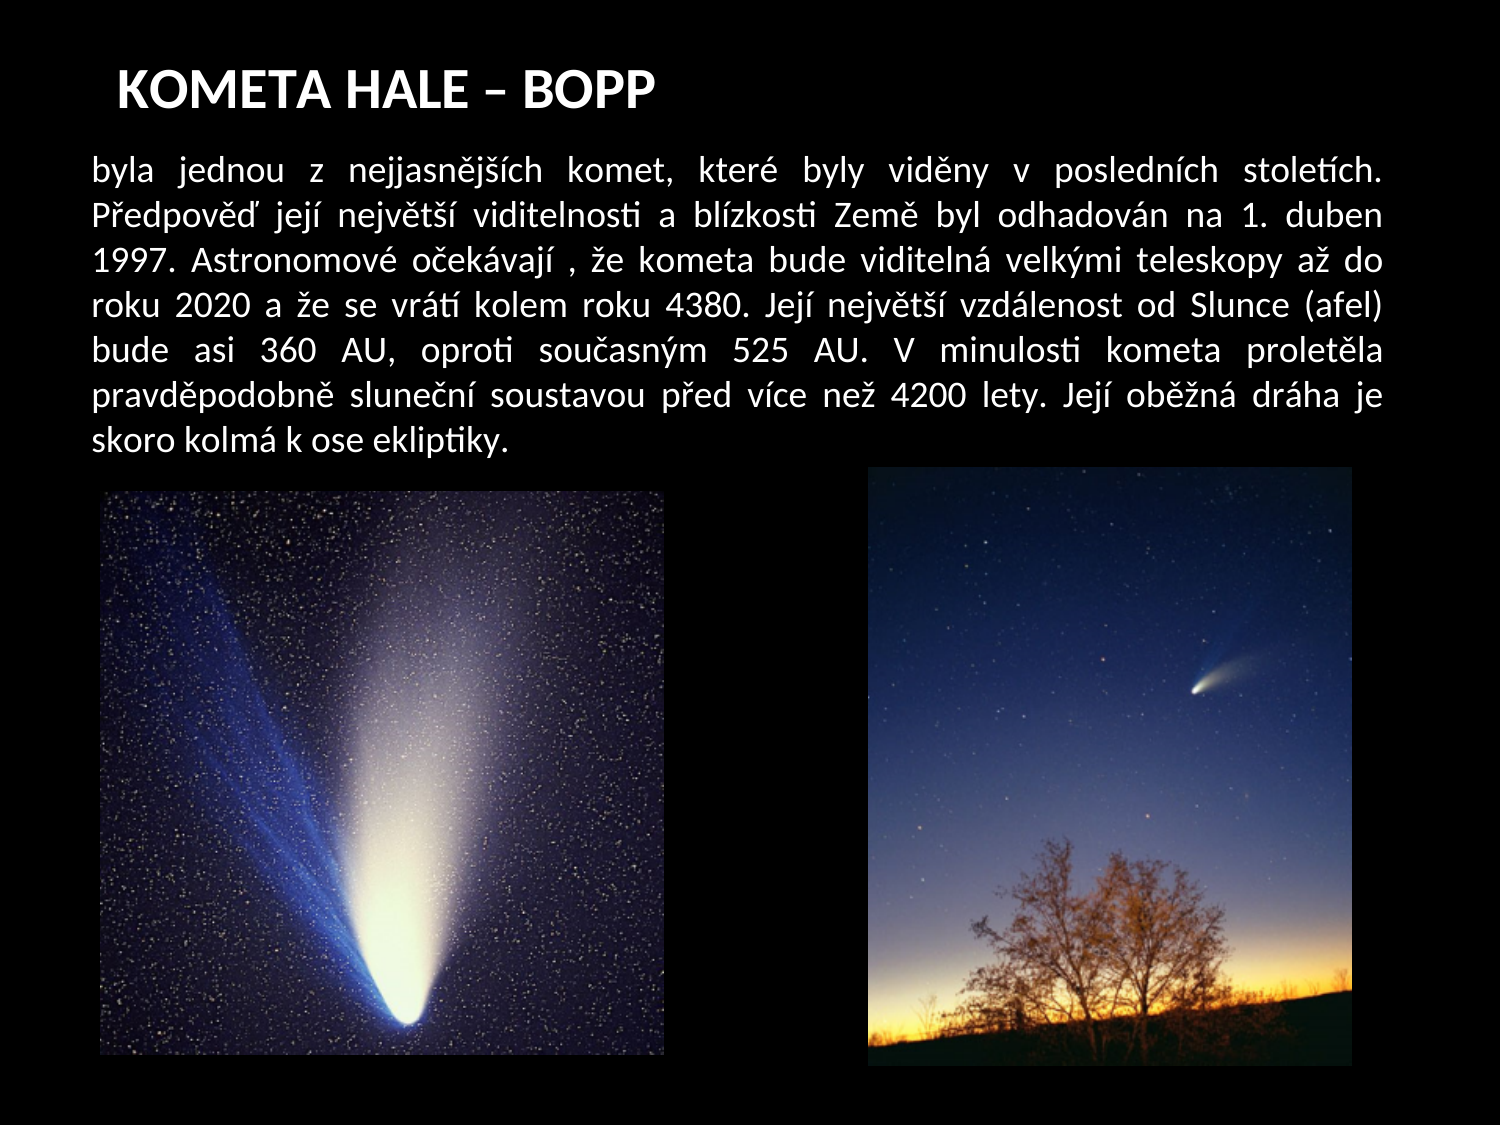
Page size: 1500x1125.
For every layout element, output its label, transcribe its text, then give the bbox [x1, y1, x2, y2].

text_box KOMETA HALE − BOPP [102, 42, 672, 129]
text_box byla jednou z nejjasnějších komet, které byly viděny v posledních stoletích. Předpověď její největší viditelnosti a blízkosti Země byl odhadován na 1. duben 1997. Astronomové očekávají , že kometa bude viditelná velkými teleskopy až do roku 2020 a že se vrátí kolem roku 4380. Její největší vzdálenost od Slunce (afel) bude asi 360 AU, oproti současným 525 AU. V minulosti kometa proletěla pravděpodobně sluneční soustavou před více než 4200 lety. Její oběžná dráha je skoro kolmá k ose ekliptiky. [76, 137, 1400, 468]
picture [100, 491, 664, 1055]
picture [868, 467, 1352, 1066]
